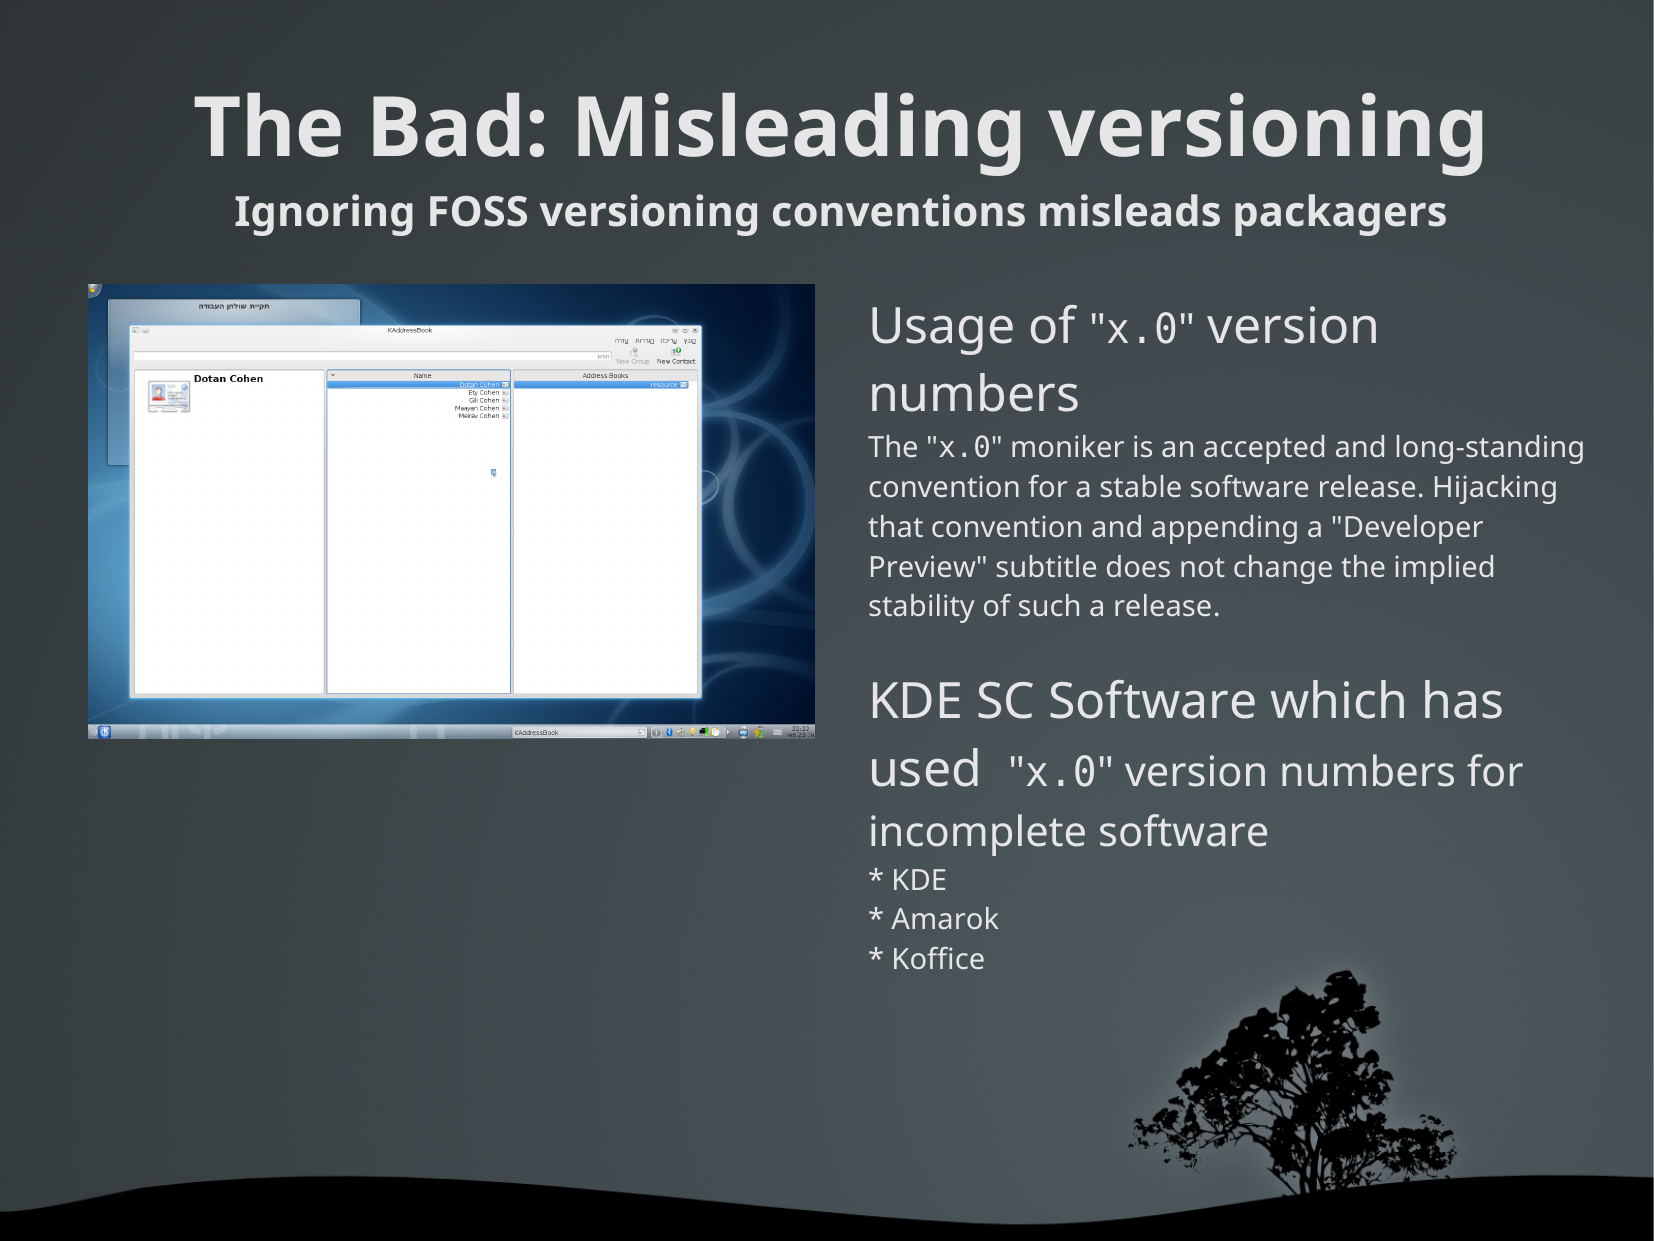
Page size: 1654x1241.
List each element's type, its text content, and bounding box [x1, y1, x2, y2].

picture [0, 0, 1654, 1241]
list Usage of "x.0" version numbers The "x.0" moniker is an accepted and long-standing convention for a stable software release. Hijacking that convention and appending a "Developer Preview" subtitle does not change the implied stability of such a release. KDE SC Software which has used "x.0" version numbers for incomplete software * KDE * Amarok * Koffice [797, 290, 1595, 1094]
title The Bad: Misleading versioning Ignoring FOSS versioning conventions misleads packagers [88, 49, 1595, 257]
